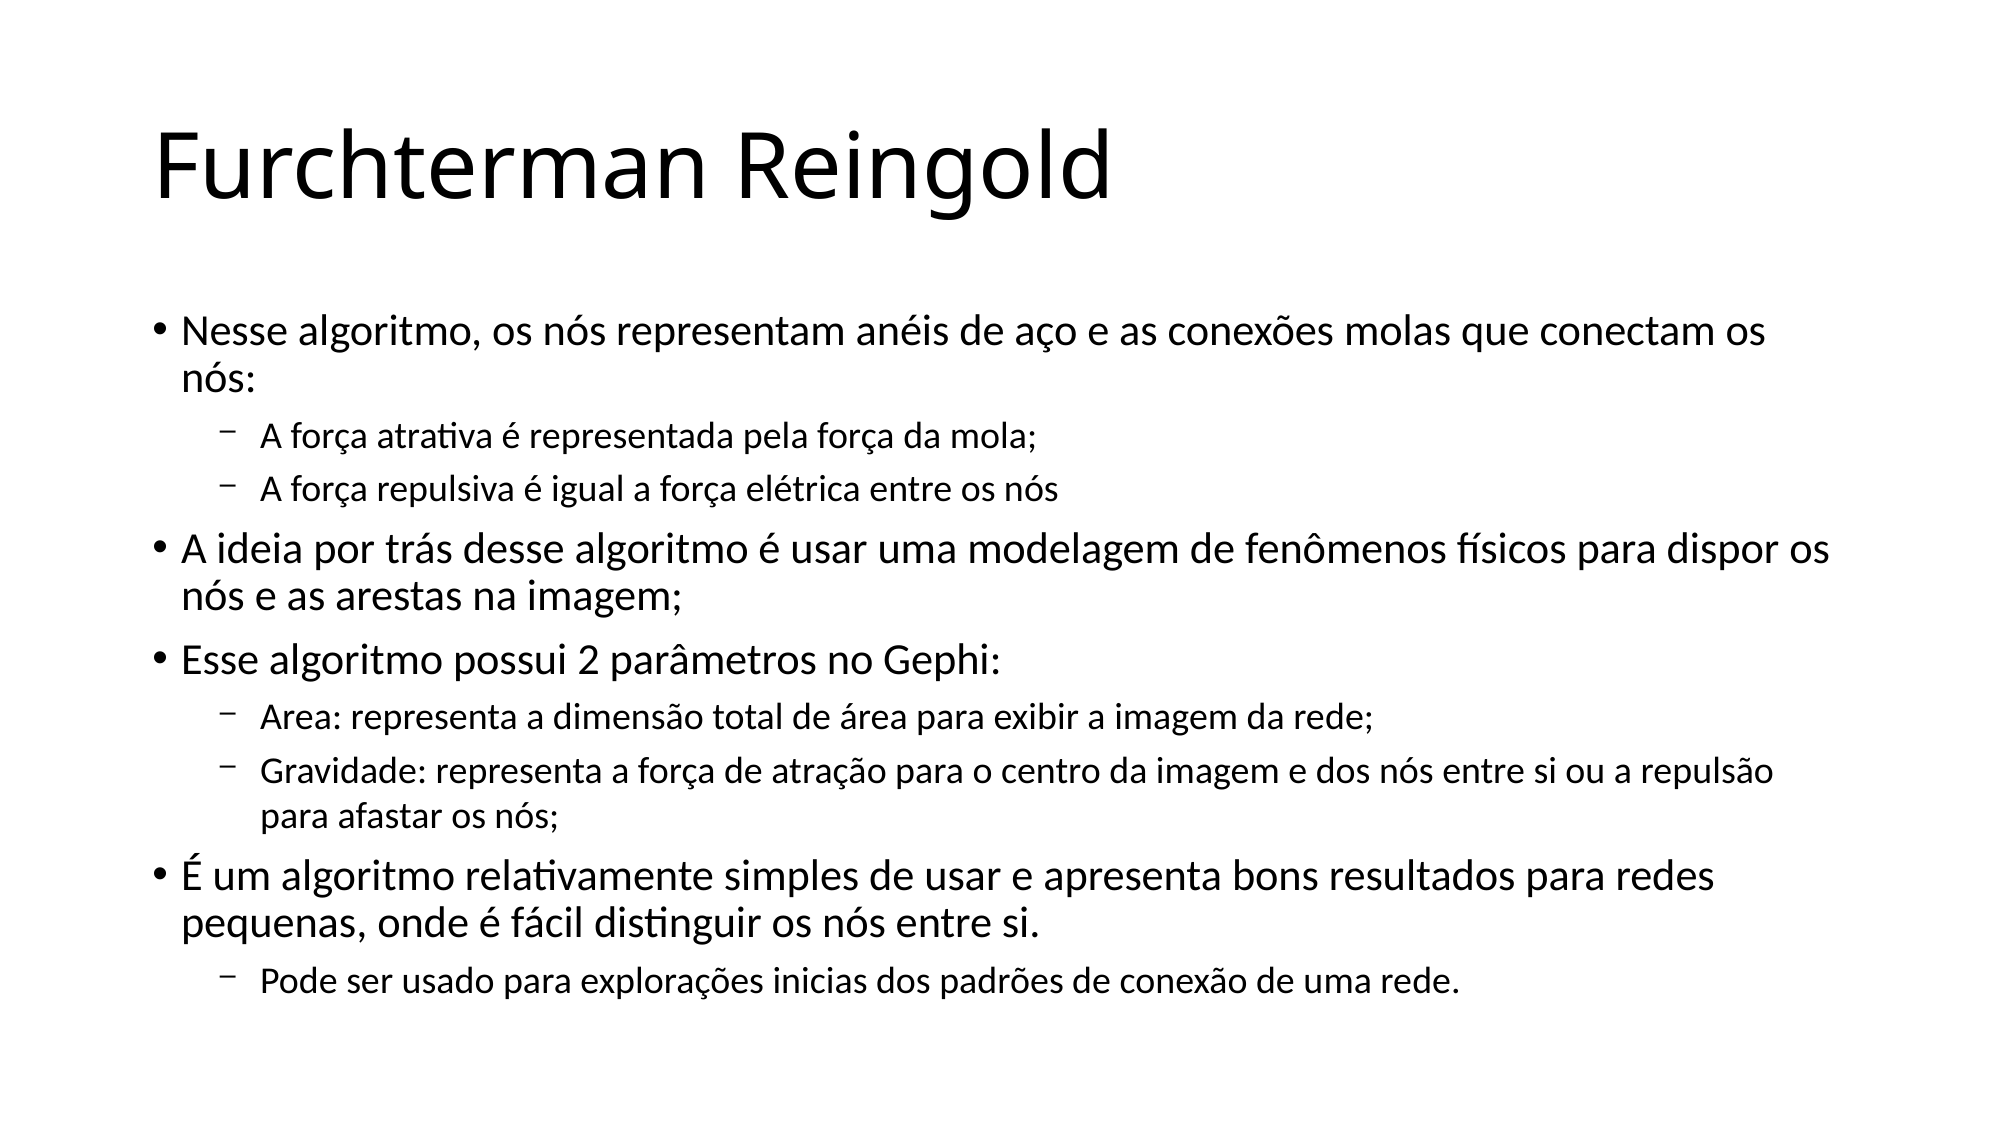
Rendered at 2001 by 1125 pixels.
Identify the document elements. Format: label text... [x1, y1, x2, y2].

title Furchterman Reingold [137, 59, 1863, 278]
list Nesse algoritmo, os nós representam anéis de aço e as conexões molas que conectam os nós: A força atrativa é representada pela força da mola; A força repulsiva é igual a força elétrica entre os nós A ideia por trás desse algoritmo é usar uma modelagem de fenômenos físicos para dispor os nós e as arestas na imagem; Esse algoritmo possui 2 parâmetros no Gephi: Area: representa a dimensão total de área para exibir a imagem da rede; Gravidade: representa a força de atração para o centro da imagem e dos nós entre si ou a repulsão para afastar os nós; É um algoritmo relativamente simples de usar e apresenta bons resultados para redes pequenas, onde é fácil distinguir os nós entre si. Pode ser usado para explorações inicias dos padrões de conexão de uma rede. [137, 299, 1863, 1014]
